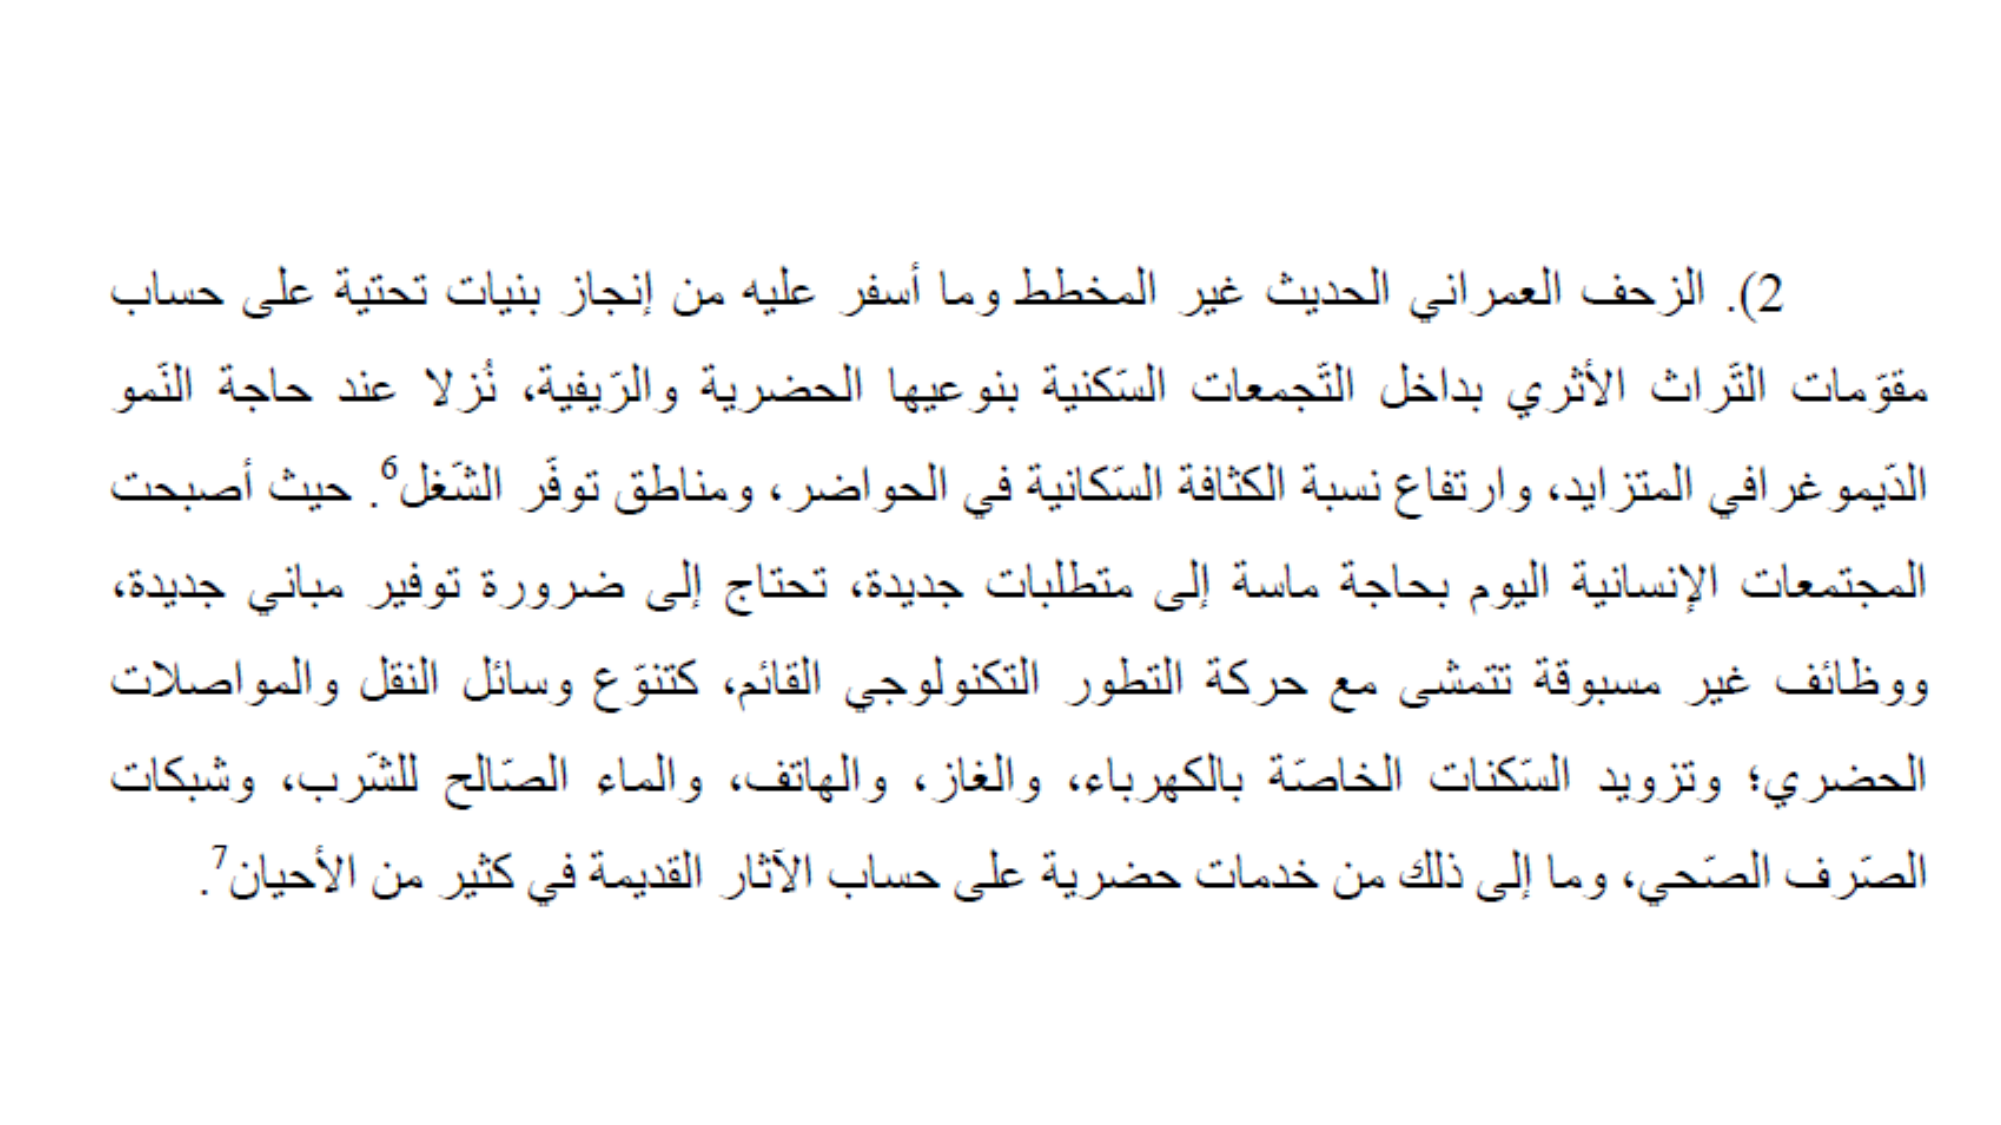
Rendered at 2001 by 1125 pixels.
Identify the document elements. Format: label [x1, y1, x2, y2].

picture [55, 220, 1945, 909]
